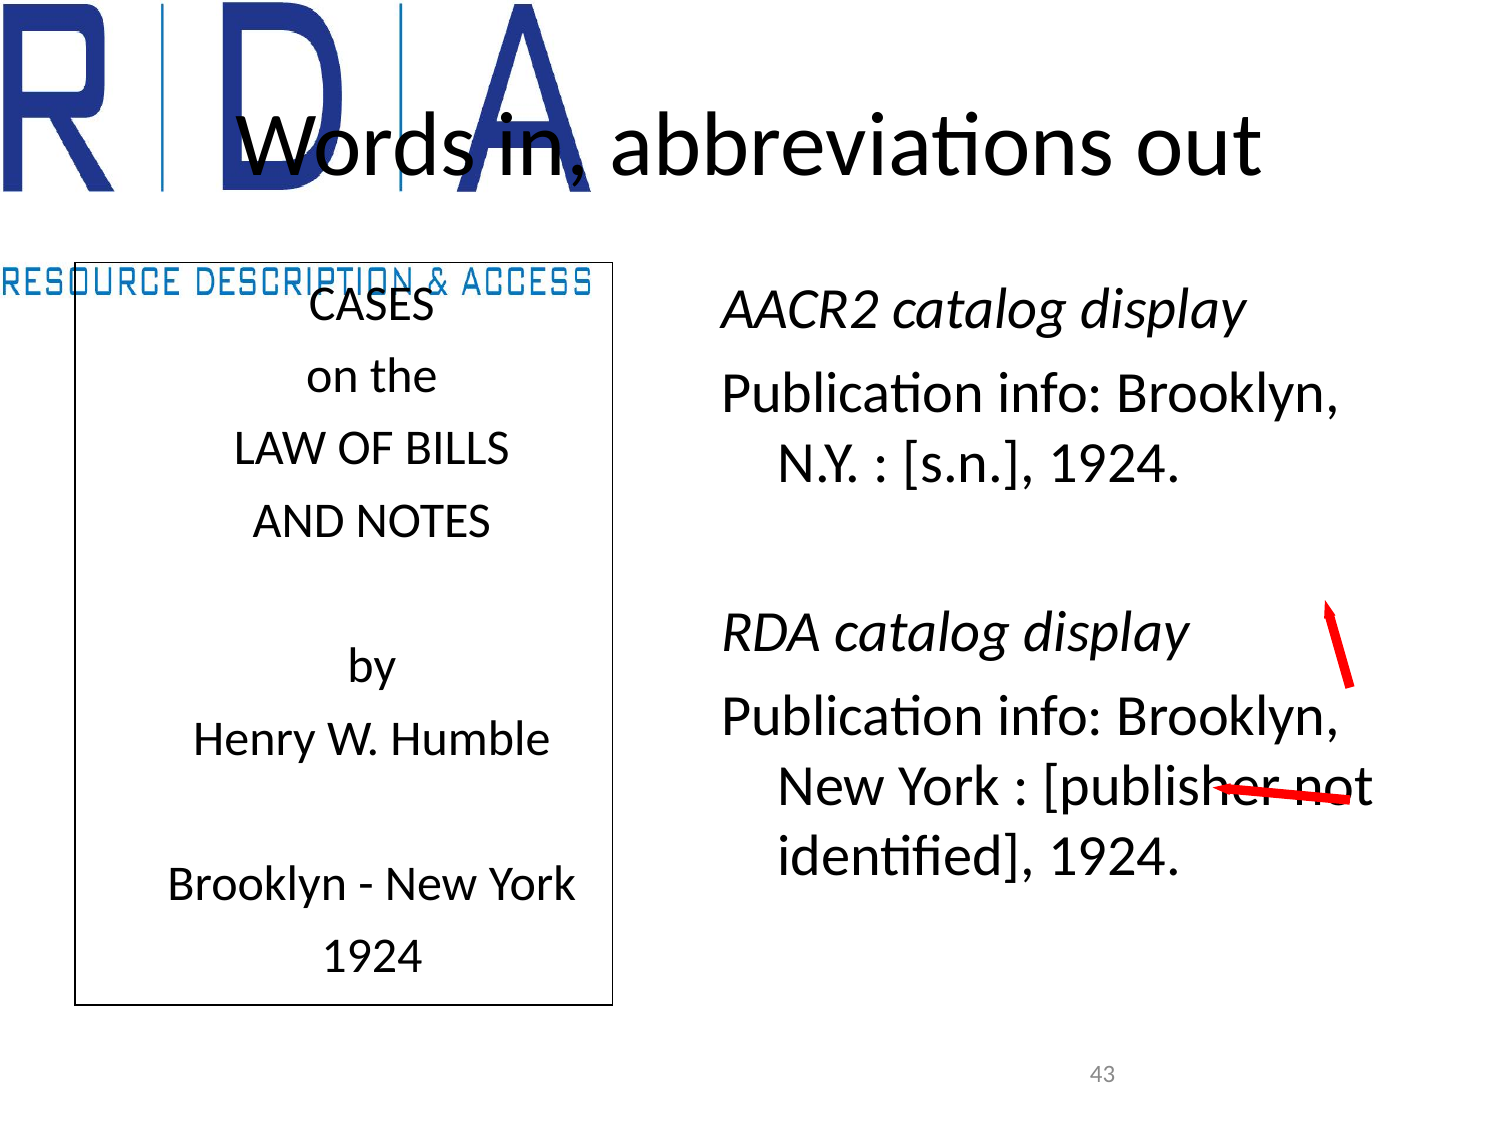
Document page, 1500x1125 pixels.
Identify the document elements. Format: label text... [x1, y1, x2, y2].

text_box 43 [1074, 1042, 1426, 1103]
title Words in, abbreviations out [75, 45, 1426, 233]
list CASES on the LAW OF BILLS AND NOTES by Henry W. Humble Brooklyn - New York 1924 [75, 262, 613, 1005]
list AACR2 catalog display Publication info: Brooklyn, N.Y. : [s.n.], 1924. RDA catalog display Publication info: Brooklyn, New York : [publisher not identified], 1924. [650, 262, 1426, 1005]
